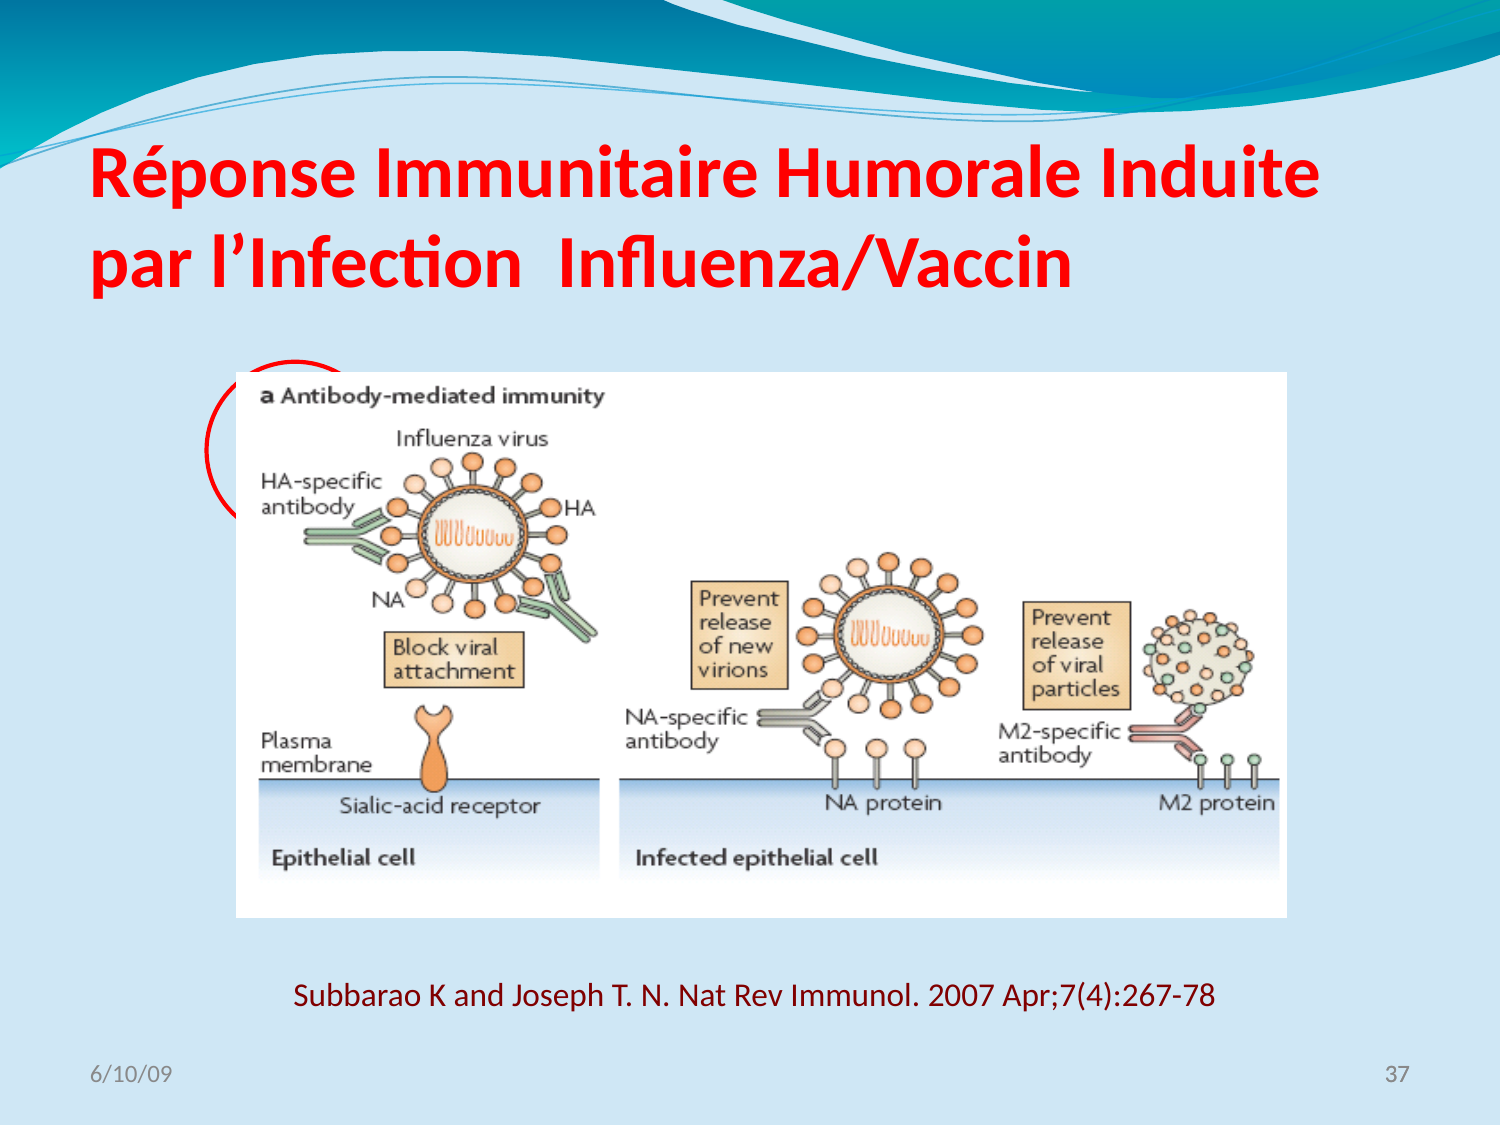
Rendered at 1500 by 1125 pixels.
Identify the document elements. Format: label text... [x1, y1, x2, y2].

text_box 6/10/09 [75, 1042, 425, 1103]
title Réponse Immunitaire Humorale Induite par l’Infection Influenza/Vaccin [75, 115, 1425, 304]
text_box <numéro> [1074, 1042, 1425, 1103]
text_box Subbarao K and Joseph T. N. Nat Rev Immunol. 2007 Apr;7(4):267-78 [194, 965, 1324, 1021]
picture [236, 372, 1287, 918]
